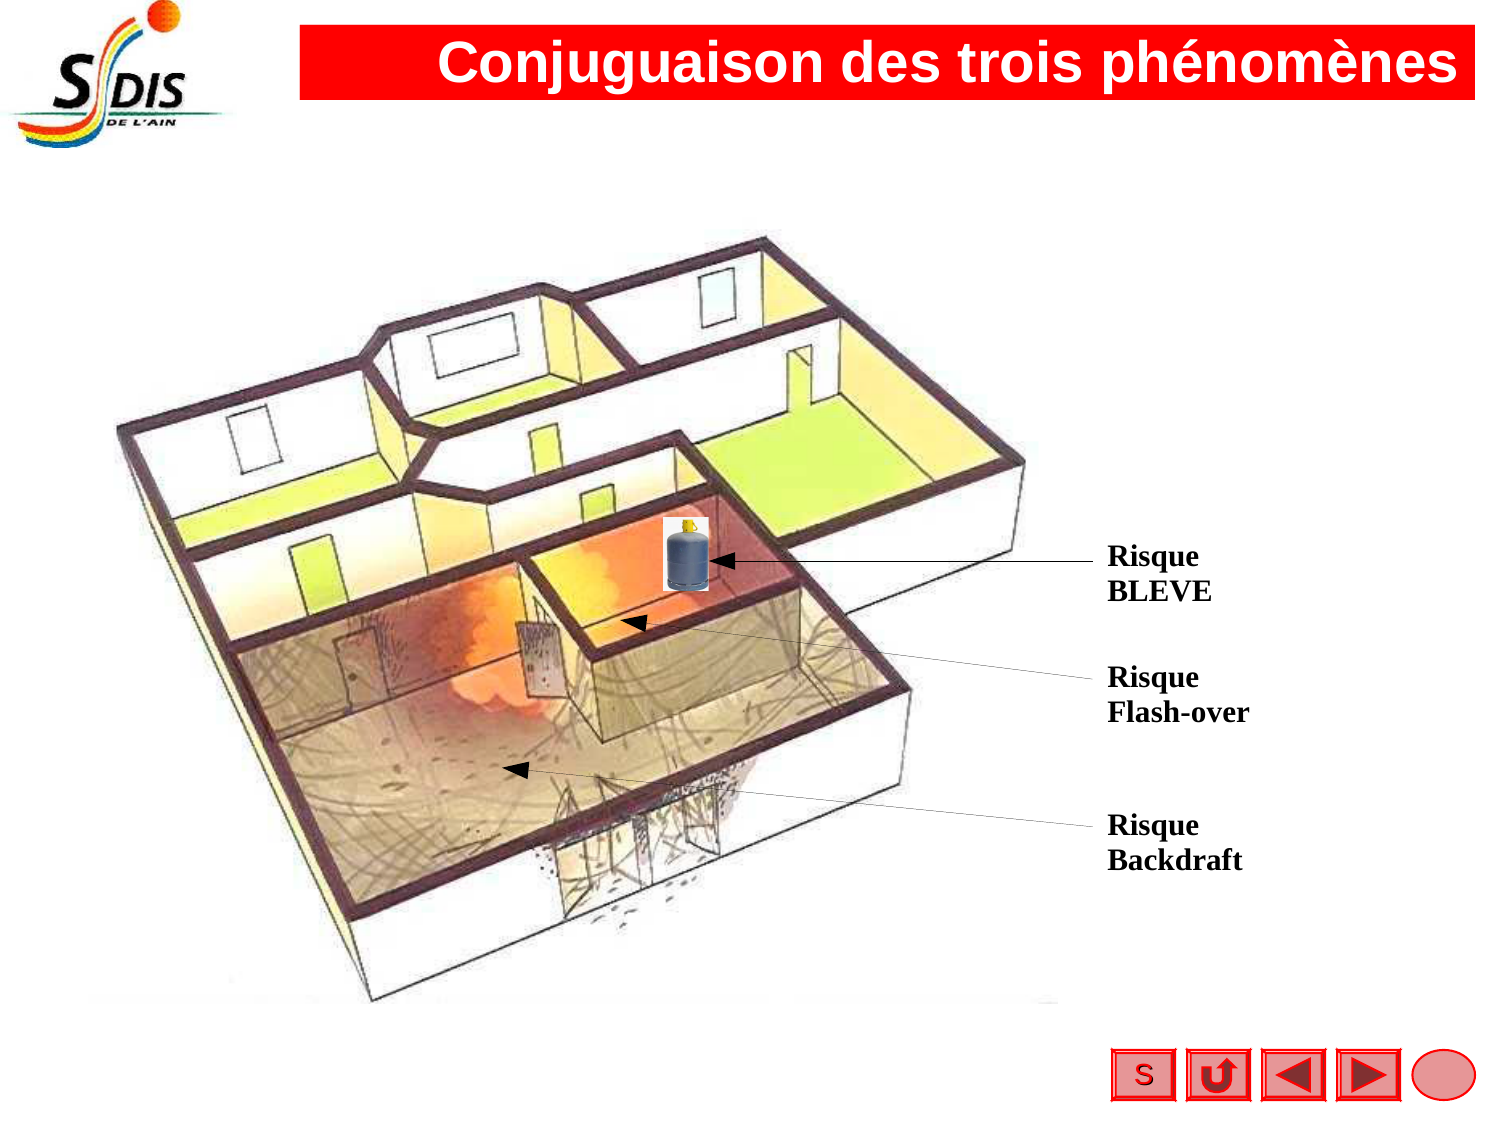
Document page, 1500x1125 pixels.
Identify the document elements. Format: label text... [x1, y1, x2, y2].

text_box [1412, 1049, 1476, 1101]
picture [0, 0, 237, 148]
picture [1117, 1055, 1170, 1095]
picture [1267, 1055, 1320, 1095]
text_box Conjuguaison des trois phénomènes [299, 24, 1475, 100]
text_box Risque BLEVE [1092, 531, 1241, 617]
text_box Risque Backdraft [1092, 800, 1300, 886]
text_box Risque Flash-over [1092, 652, 1300, 739]
picture [1192, 1055, 1245, 1095]
picture [88, 206, 1058, 1004]
picture [1342, 1055, 1395, 1095]
